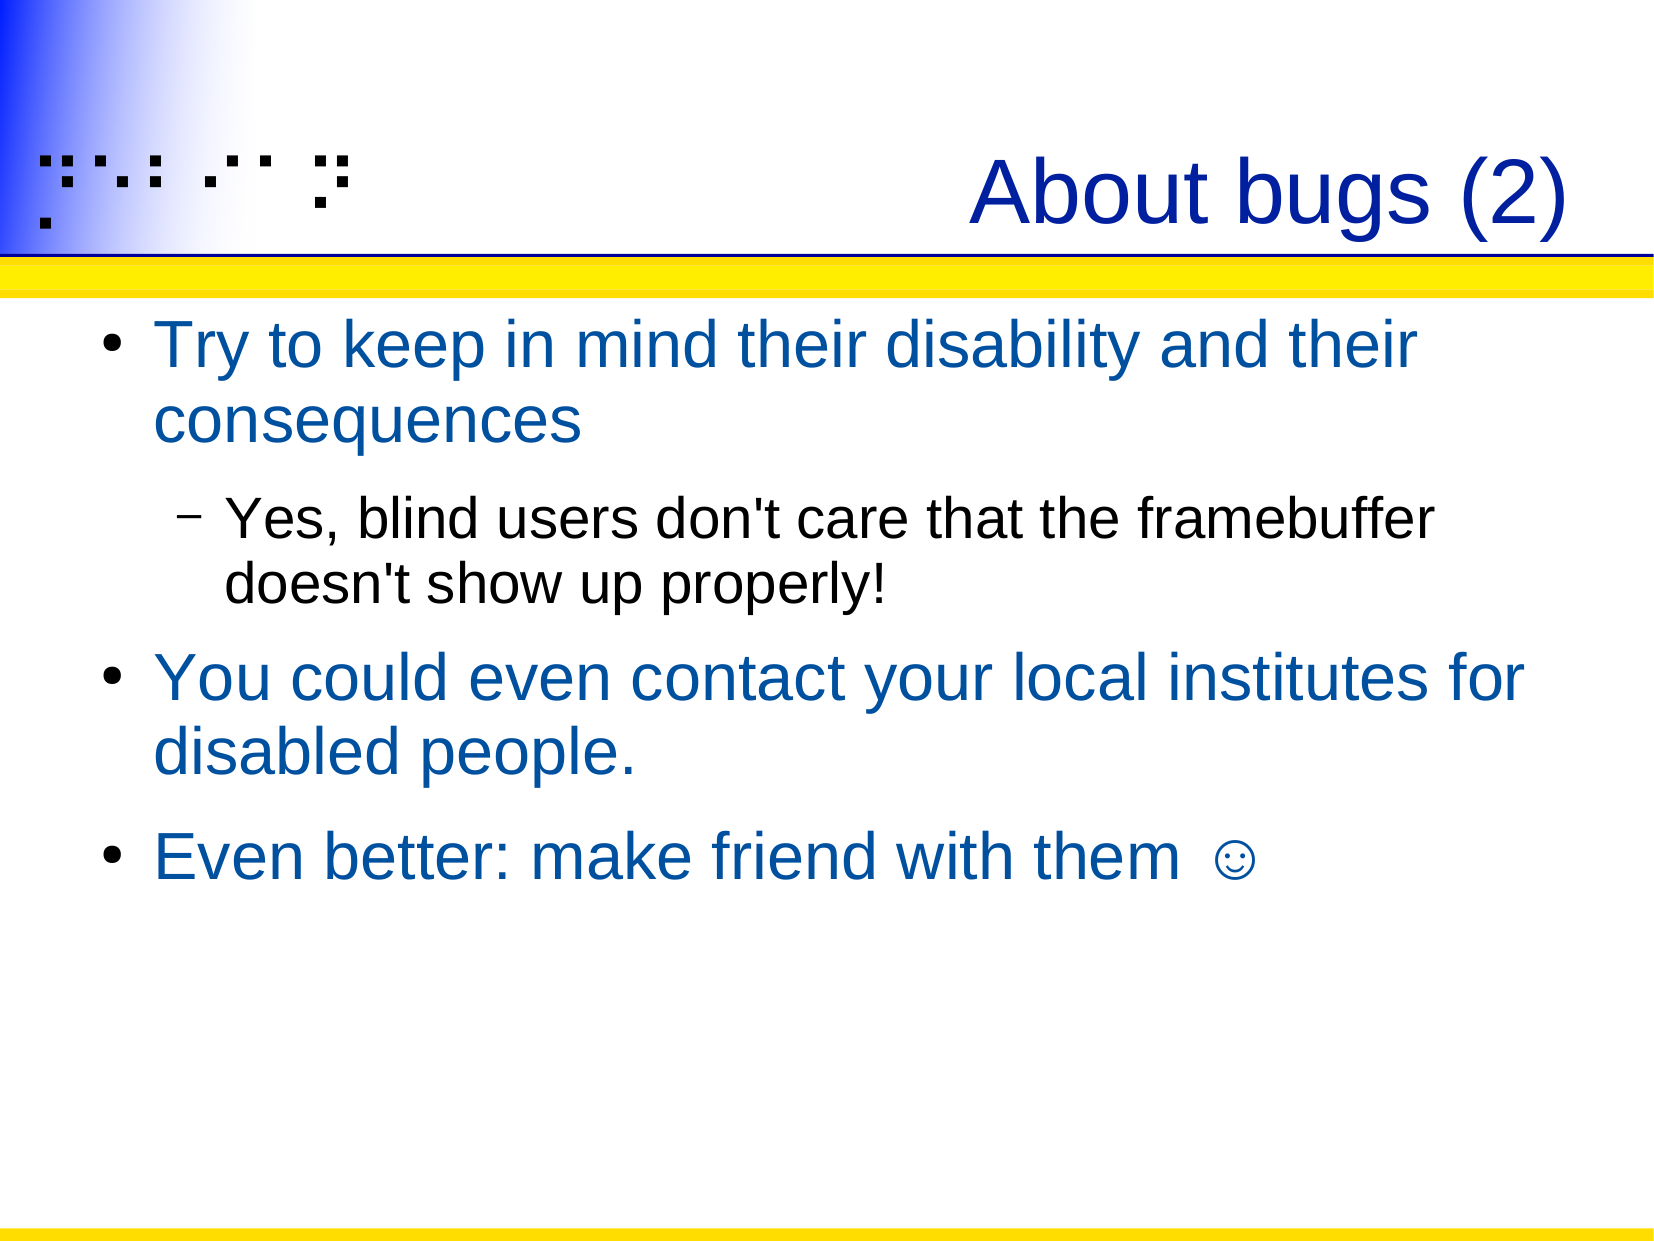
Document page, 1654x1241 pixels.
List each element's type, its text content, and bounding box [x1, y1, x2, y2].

title About bugs (2) [372, 134, 1571, 250]
list Try to keep in mind their disability and their consequences Yes, blind users don't care that the framebuffer doesn't show up properly! You could even contact your local institutes for disabled people. Even better: make friend with them ☺ [82, 307, 1571, 1111]
